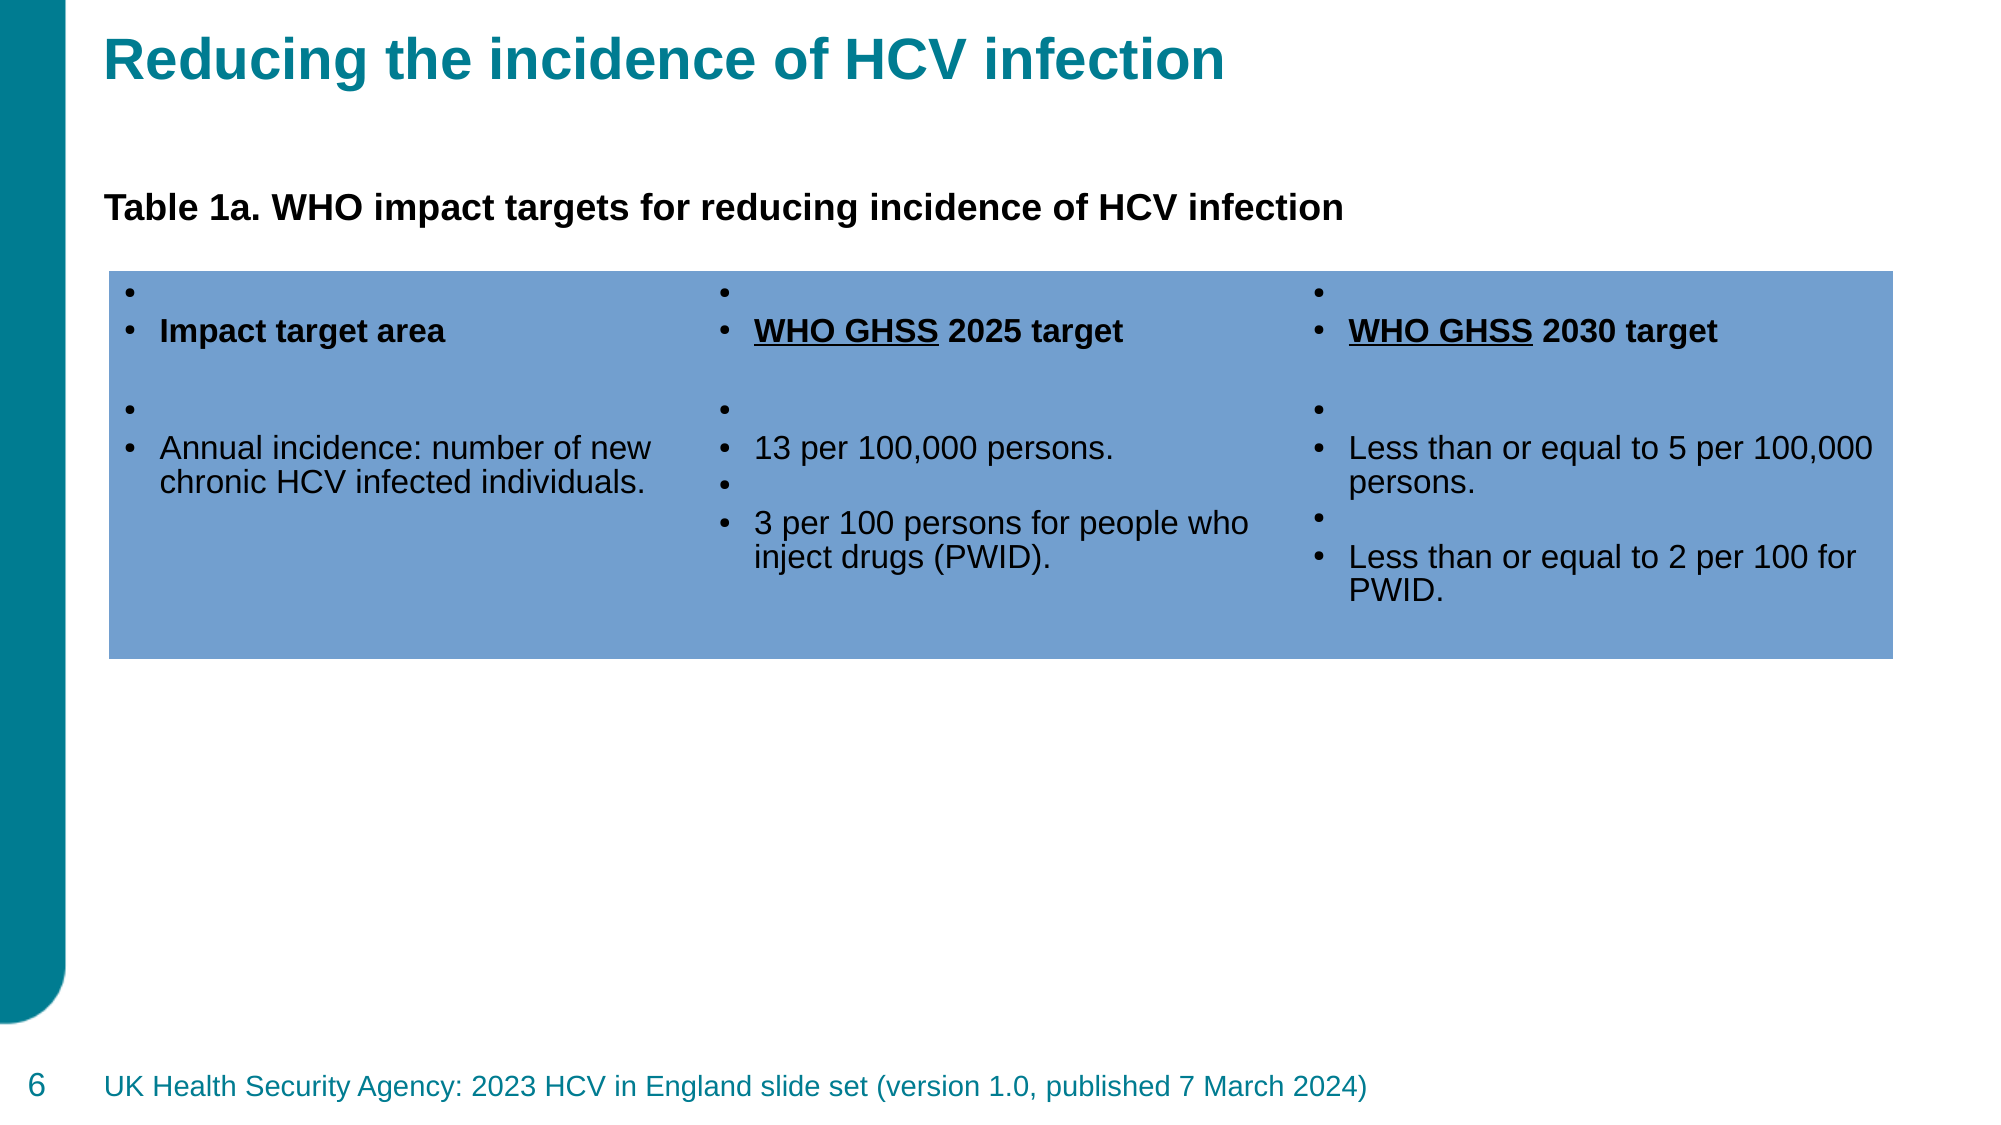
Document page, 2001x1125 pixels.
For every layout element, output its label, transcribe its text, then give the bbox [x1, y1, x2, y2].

table_cell 13 per 100,000 persons. 3 per 100 persons for people who inject drugs (PWID). [704, 389, 1298, 659]
title Reducing the incidence of HCV infection [88, 21, 1914, 102]
text_box UK Health Security Agency: 2023 HCV in England slide set (version 1.0, published 7 March 2024) [88, 1054, 1731, 1115]
table_header WHO GHSS 2025 target [704, 271, 1298, 389]
text_box [12, 1056, 88, 1115]
table_cell Less than or equal to 5 per 100,000 persons. Less than or equal to 2 per 100 for PWID. [1298, 389, 1893, 659]
table_header Impact target area [109, 271, 704, 389]
table_cell Annual incidence: number of new chronic HCV infected individuals. [109, 389, 704, 659]
text_box Table 1a. WHO impact targets for reducing incidence of HCV infection [88, 187, 1395, 237]
table_header WHO GHSS 2030 target [1298, 271, 1893, 389]
